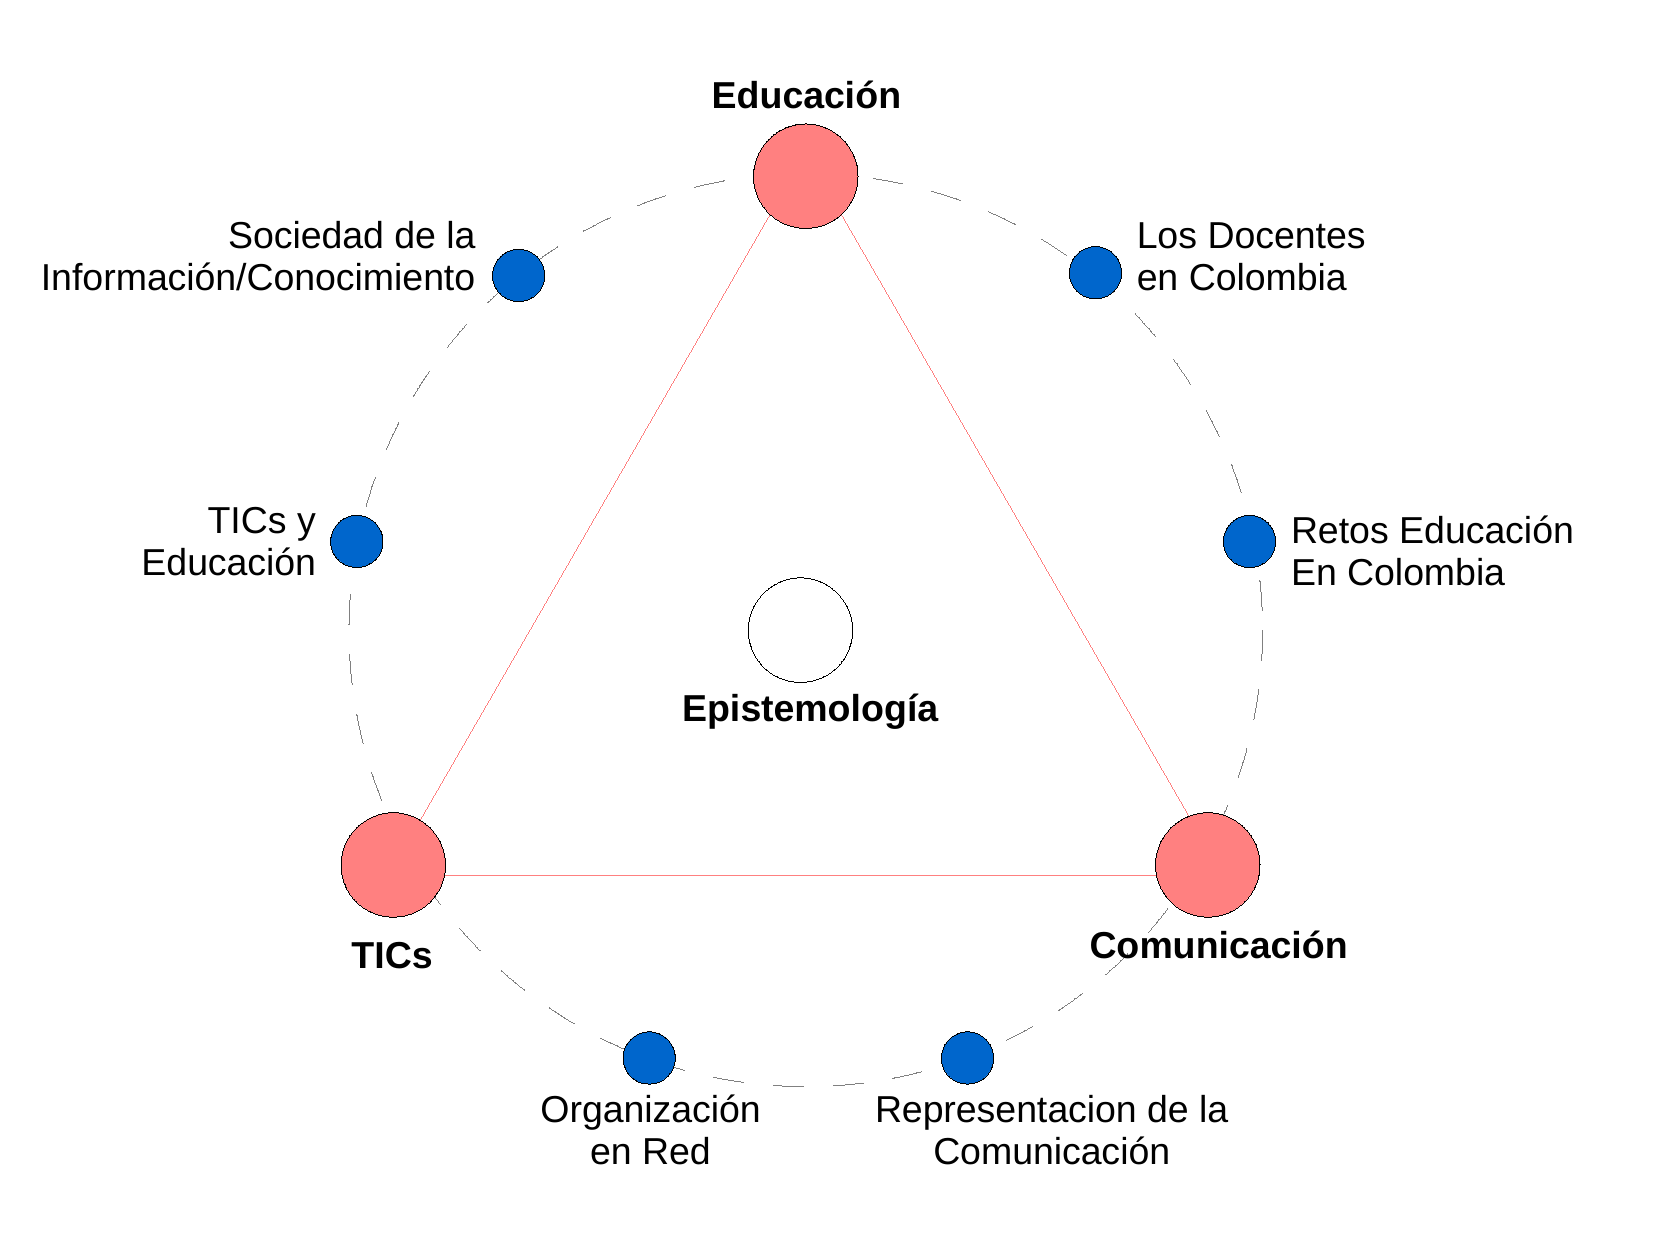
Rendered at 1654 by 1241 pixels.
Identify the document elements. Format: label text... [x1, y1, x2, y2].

text_box [341, 812, 446, 918]
text_box [1223, 515, 1276, 568]
text_box [331, 515, 383, 568]
text_box Educación [696, 67, 917, 124]
text_box Retos Educación En Colombia [1276, 501, 1589, 601]
text_box [748, 577, 853, 680]
text_box Epistemología [667, 680, 954, 737]
text_box TICs y Educación [126, 491, 331, 591]
text_box Comunicación [1074, 917, 1363, 975]
text_box Sociedad de la Información/Conocimiento [25, 206, 491, 306]
text_box Representacion de la Comunicación [860, 1080, 1244, 1180]
text_box Los Docentes en Colombia [1122, 206, 1381, 306]
text_box [753, 124, 859, 229]
text_box Organización en Red [525, 1080, 776, 1180]
text_box [1155, 812, 1261, 917]
text_box [941, 1031, 994, 1080]
text_box [1069, 246, 1122, 299]
text_box [492, 249, 545, 302]
text_box TICs [336, 927, 448, 984]
text_box [623, 1031, 676, 1080]
